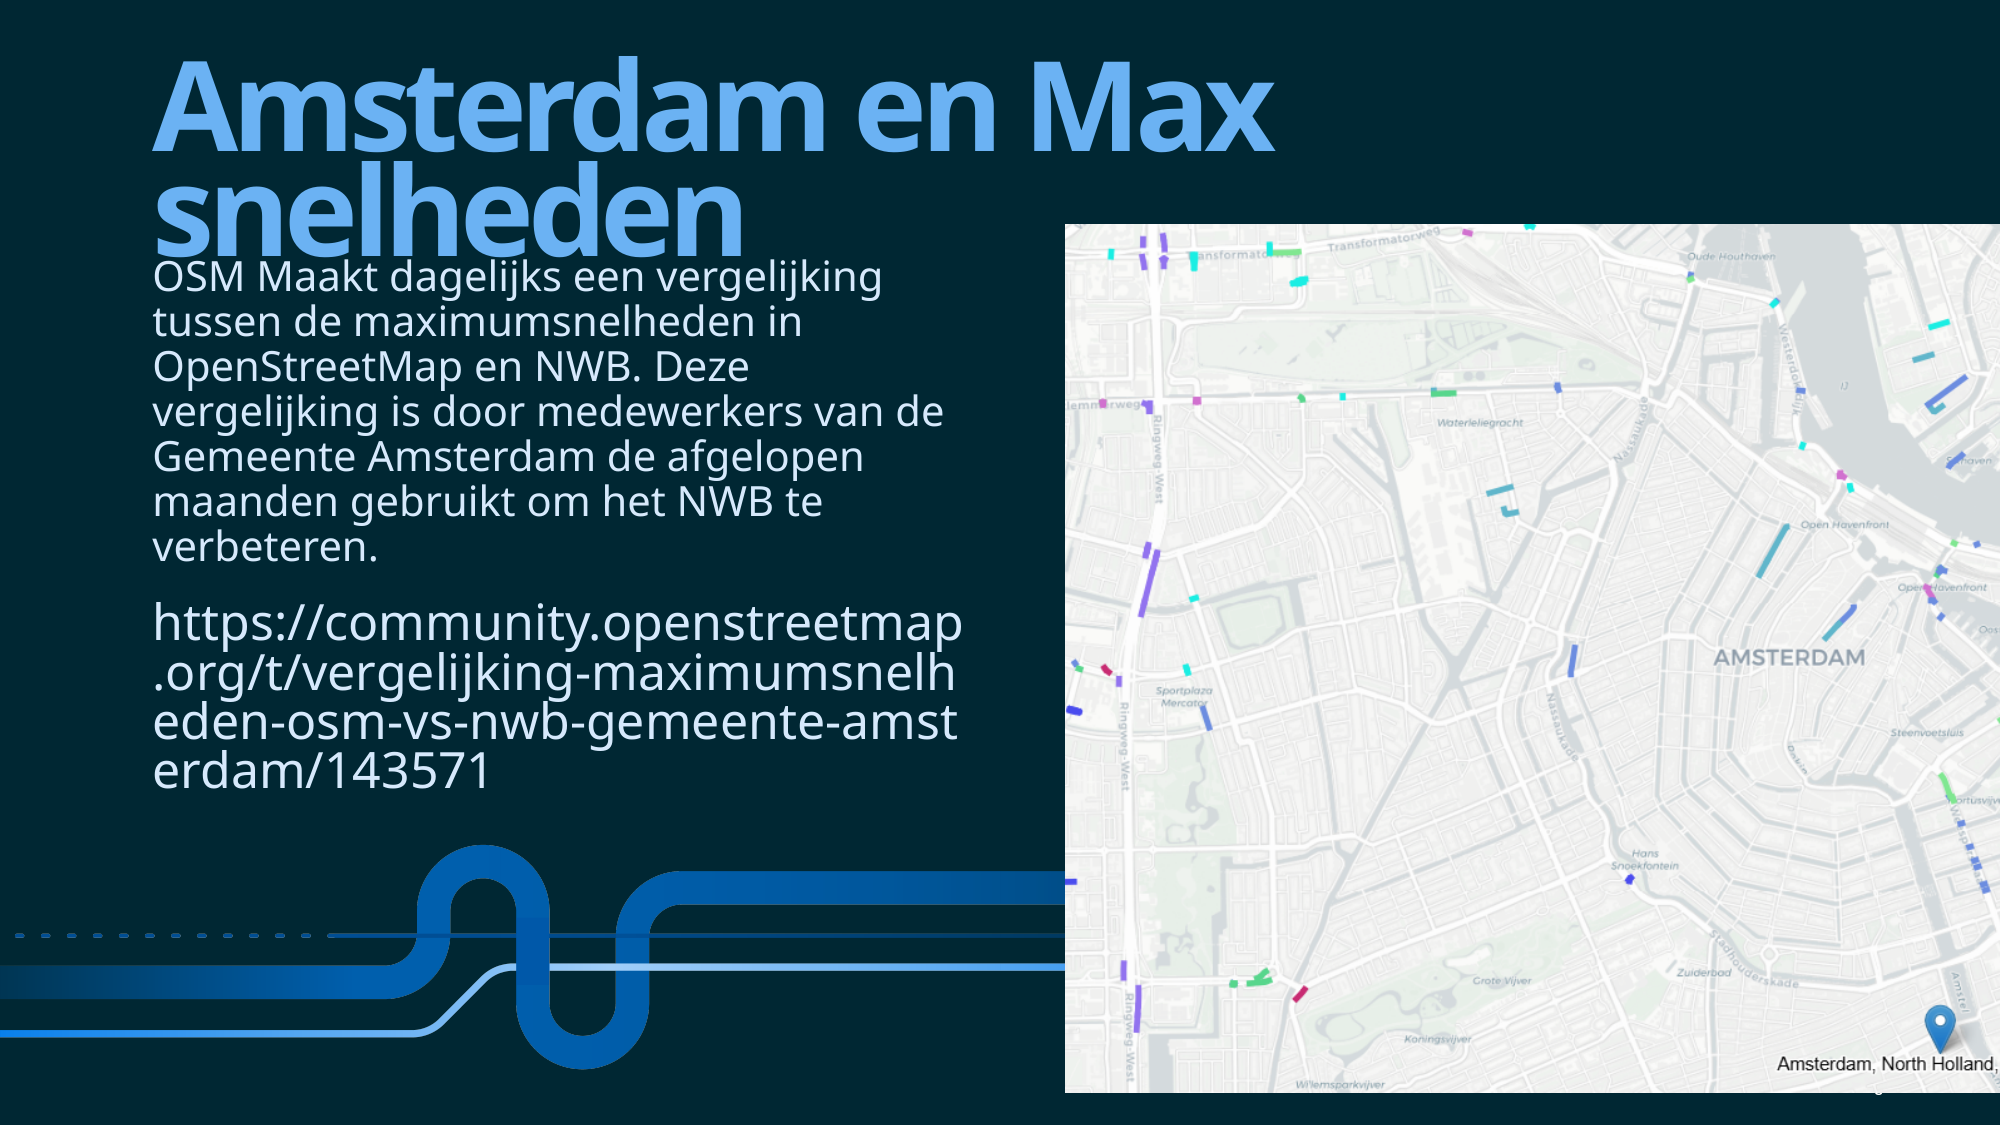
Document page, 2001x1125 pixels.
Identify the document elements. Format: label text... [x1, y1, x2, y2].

title Amsterdam en Max snelheden [137, 59, 1863, 278]
picture [1065, 225, 2000, 1094]
list OSM Maakt dagelijks een vergelijking tussen de maximumsnelheden in OpenStreetMap en NWB. Deze vergelijking is door medewerkers van de Gemeente Amsterdam de afgelopen maanden gebruikt om het NWB te verbeteren. https://community.openstreetmap.org/t/vergelijking-maximumsnelheden-osm-vs-nwb-gemeente-amsterdam/143571 [137, 247, 988, 1014]
